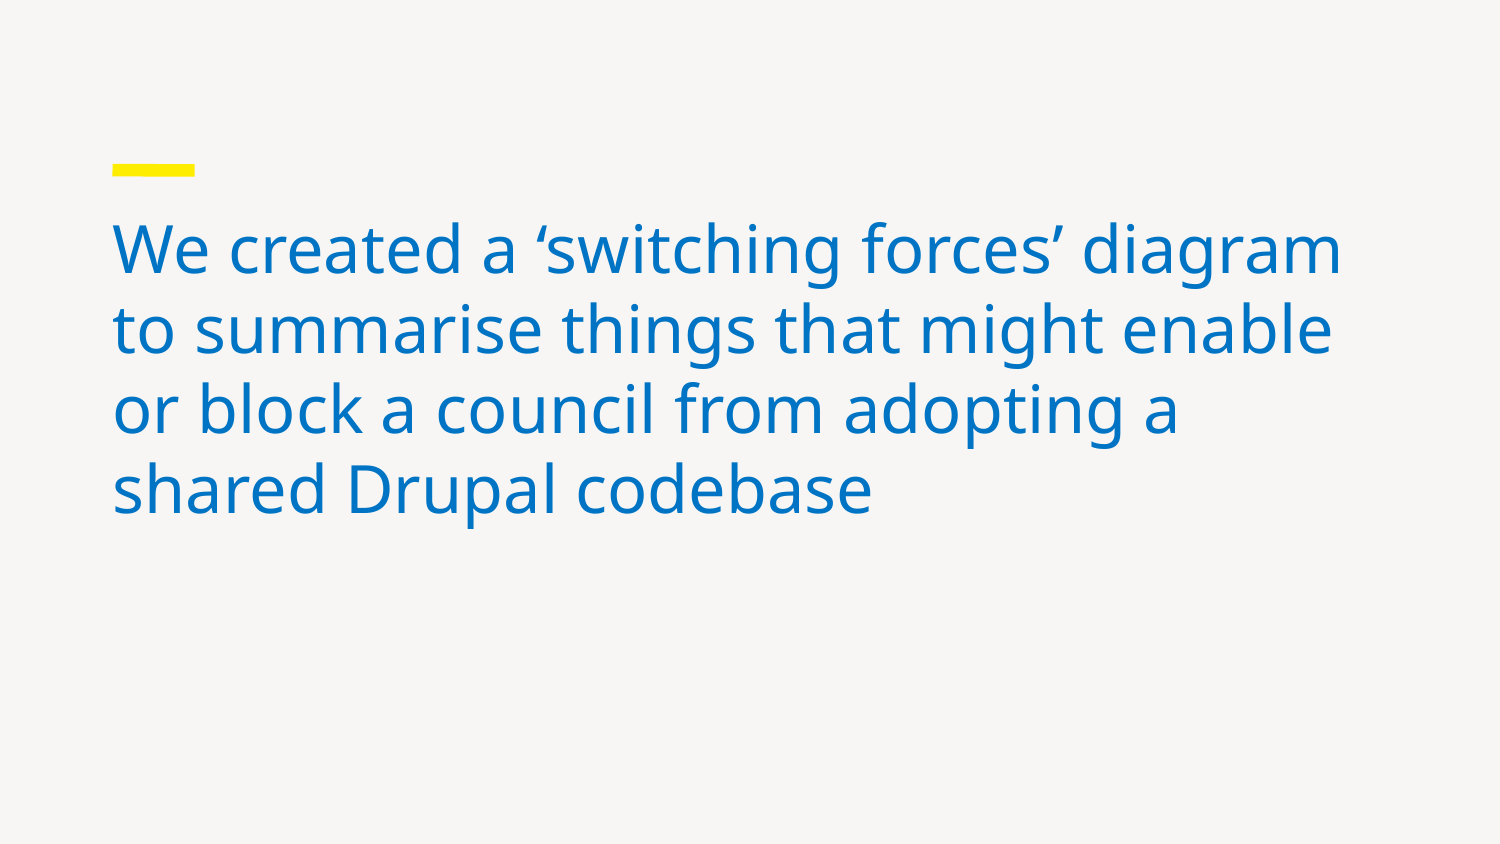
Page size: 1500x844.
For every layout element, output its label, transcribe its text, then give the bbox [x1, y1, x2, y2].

title We created a ‘switching forces’ diagram to summarise things that might enable or block a council from adopting a shared Drupal codebase [112, 207, 1377, 696]
